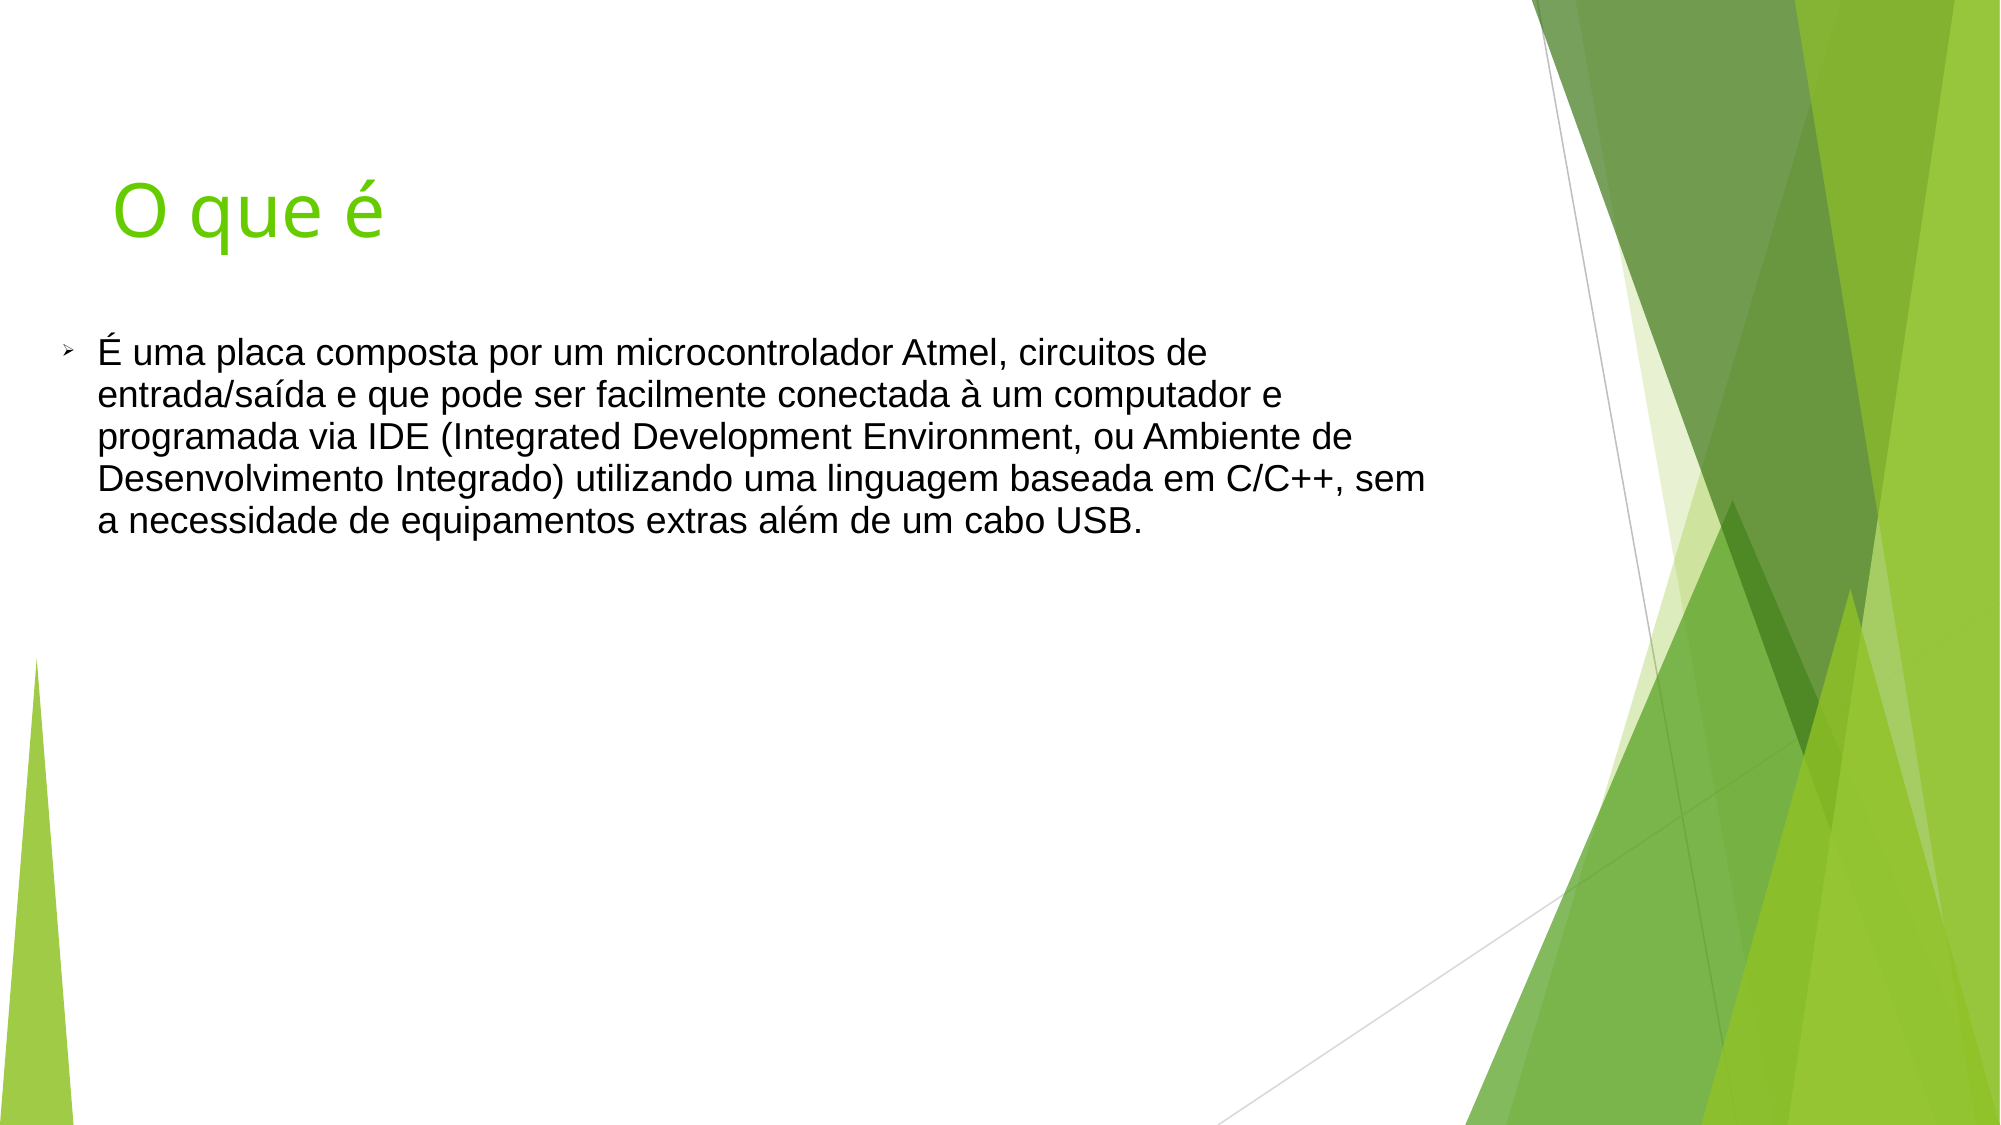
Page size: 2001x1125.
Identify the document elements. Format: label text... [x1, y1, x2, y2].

text_box É uma placa composta por um microcontrolador Atmel, circuitos de entrada/saída e que pode ser facilmente conectada à um computador e programada via IDE (Integrated Development Environment, ou Ambiente de Desenvolvimento Integrado) utilizando uma linguagem baseada em C/C++, sem a necessidade de equipamentos extras além de um cabo USB. [47, 324, 1453, 804]
chart [70, 295, 1482, 932]
title O que é [111, 99, 1522, 317]
